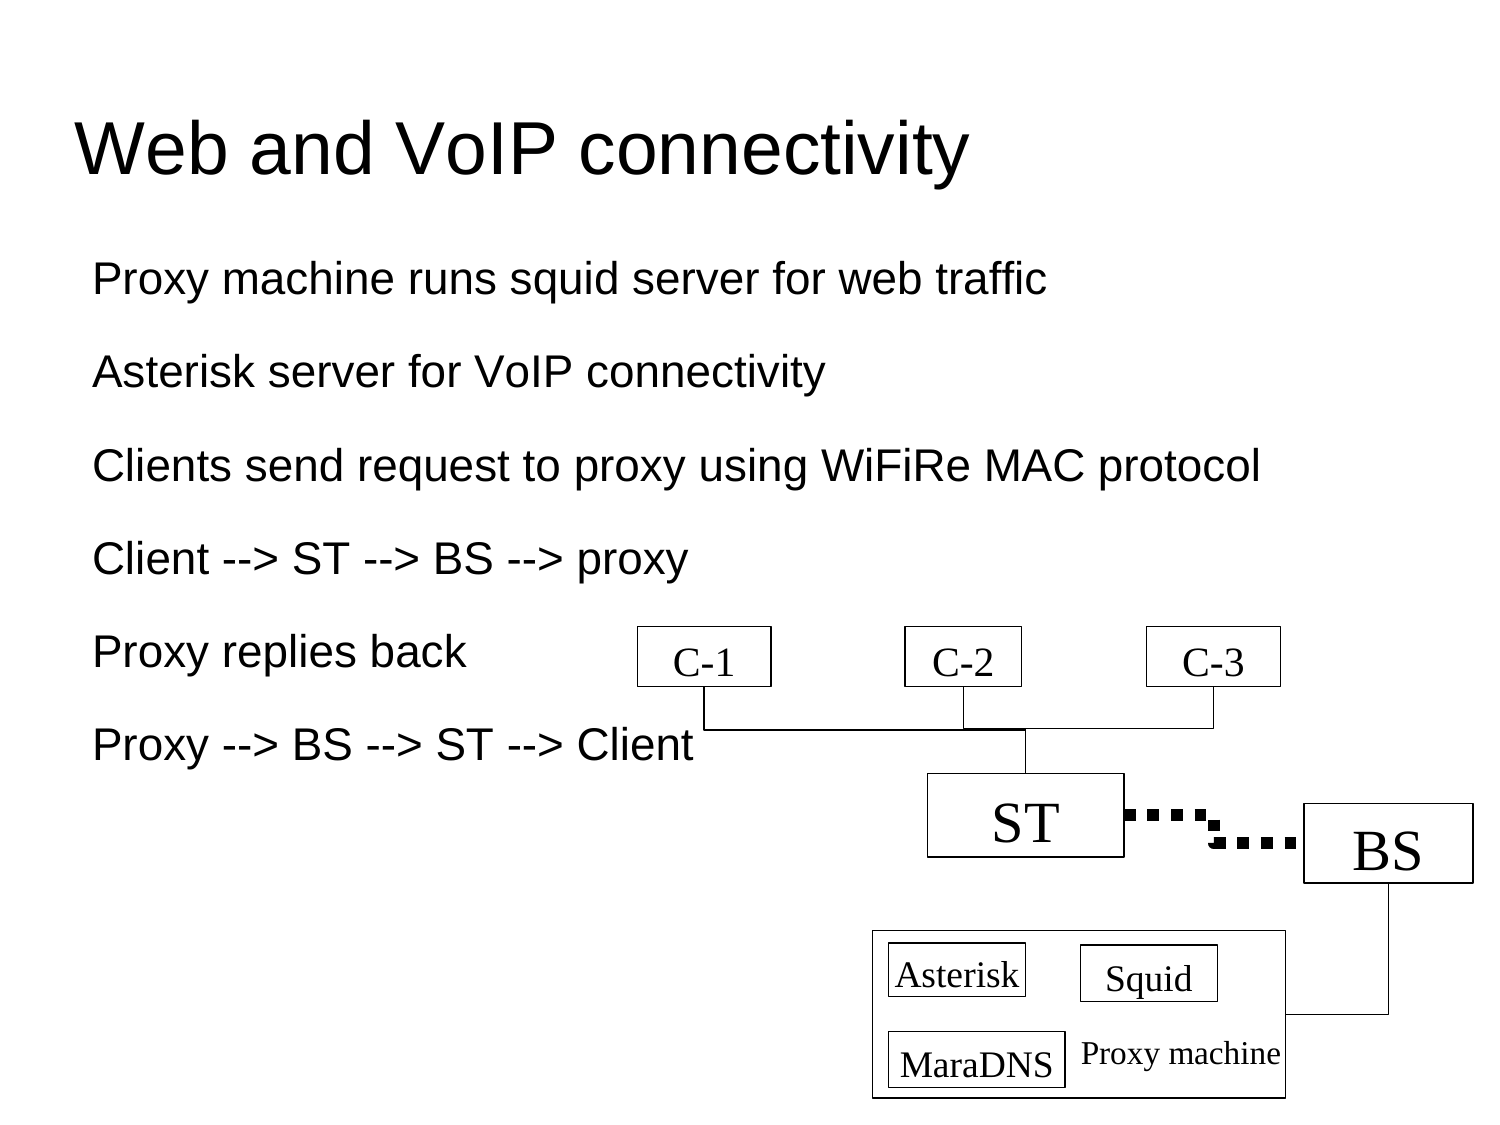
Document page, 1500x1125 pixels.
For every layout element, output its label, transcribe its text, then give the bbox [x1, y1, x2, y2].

text_box MaraDNS [888, 1031, 1065, 1088]
title Web and VoIP connectivity [74, 51, 1425, 226]
text_box BS [1303, 803, 1474, 884]
text_box Squid [1080, 944, 1218, 1002]
text_box C-3 [1146, 626, 1281, 687]
text_box Proxy machine [1066, 1018, 1308, 1078]
text_box ST [927, 773, 1124, 858]
text_box C-1 [637, 626, 771, 687]
text_box C-2 [905, 626, 1022, 687]
list Proxy machine runs squid server for web traffic Asterisk server for VoIP connectivity Clients send request to proxy using WiFiRe MAC protocol Client --> ST --> BS --> proxy Proxy replies back Proxy --> BS --> ST --> Client [74, 240, 1474, 781]
text_box Asterisk [888, 942, 1026, 997]
